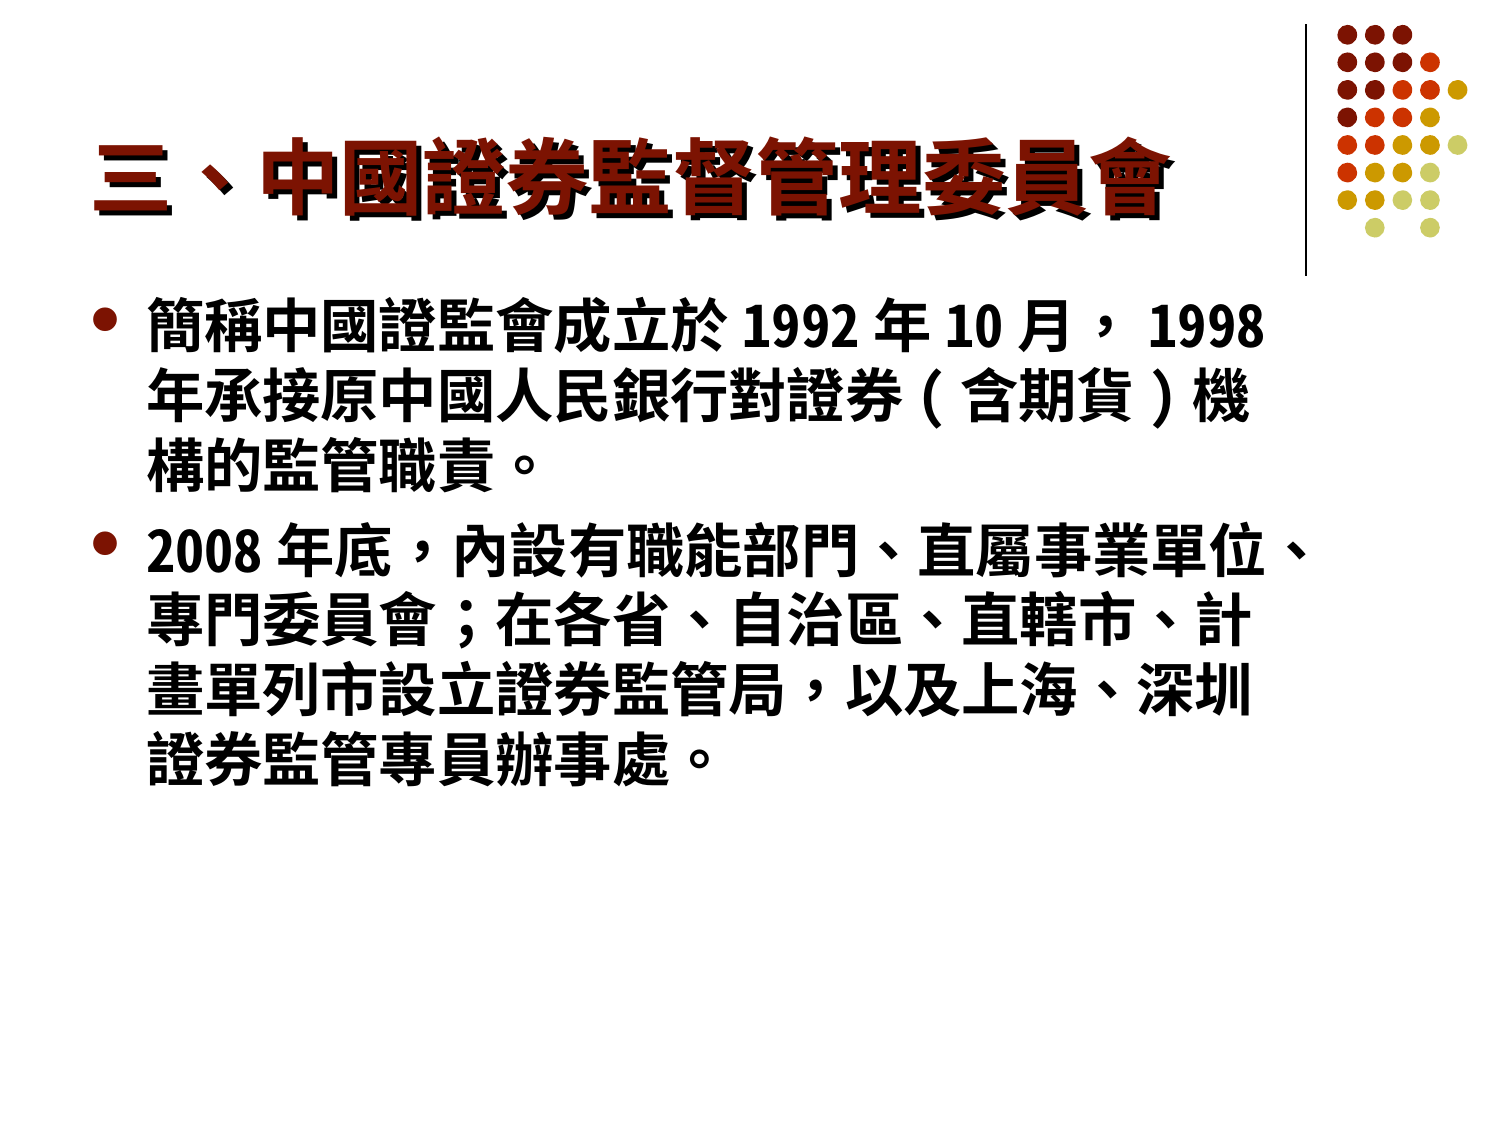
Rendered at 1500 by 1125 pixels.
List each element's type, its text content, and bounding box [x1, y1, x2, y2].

list 簡稱中國證監會成立於1992年10月，1998年承接原中國人民銀行對證券(含期貨)機構的監管職責。 2008年底，內設有職能部門、直屬事業單位、專門委員會；在各省、自治區、直轄市、計畫單列市設立證券監管局，以及上海、深圳證券監管專員辦事處。 [75, 282, 1306, 1006]
title 三、中國證券監督管理委員會 [74, 20, 1313, 233]
